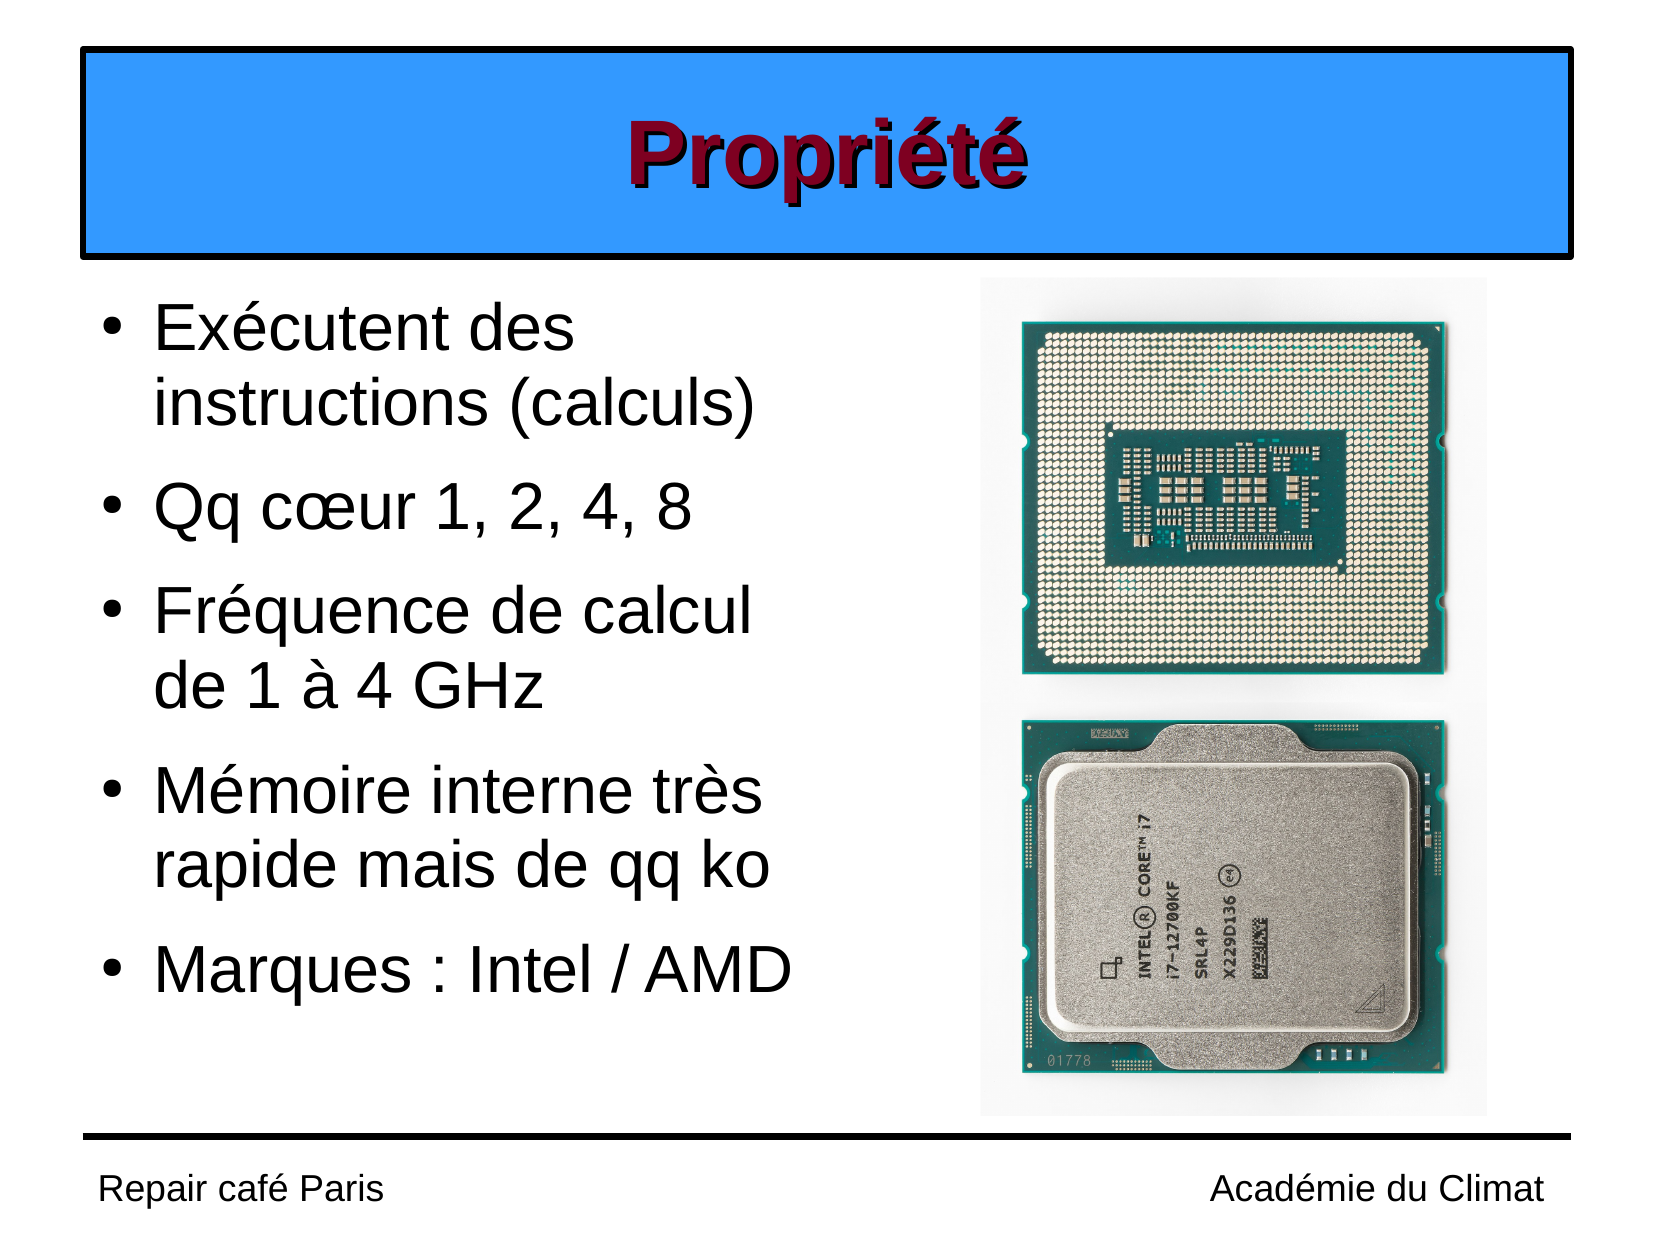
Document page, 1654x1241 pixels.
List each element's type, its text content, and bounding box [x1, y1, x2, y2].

list Exécutent des instructions (calculs) Qq cœur 1, 2, 4, 8 Fréquence de calcul de 1 à 4 GHz Mémoire interne très rapide mais de qq ko Marques : Intel / AMD [82, 290, 809, 1099]
title Propriété [82, 49, 1571, 257]
picture [980, 277, 1487, 1116]
text_box Repair café Paris Académie du Climat [82, 1160, 1571, 1217]
